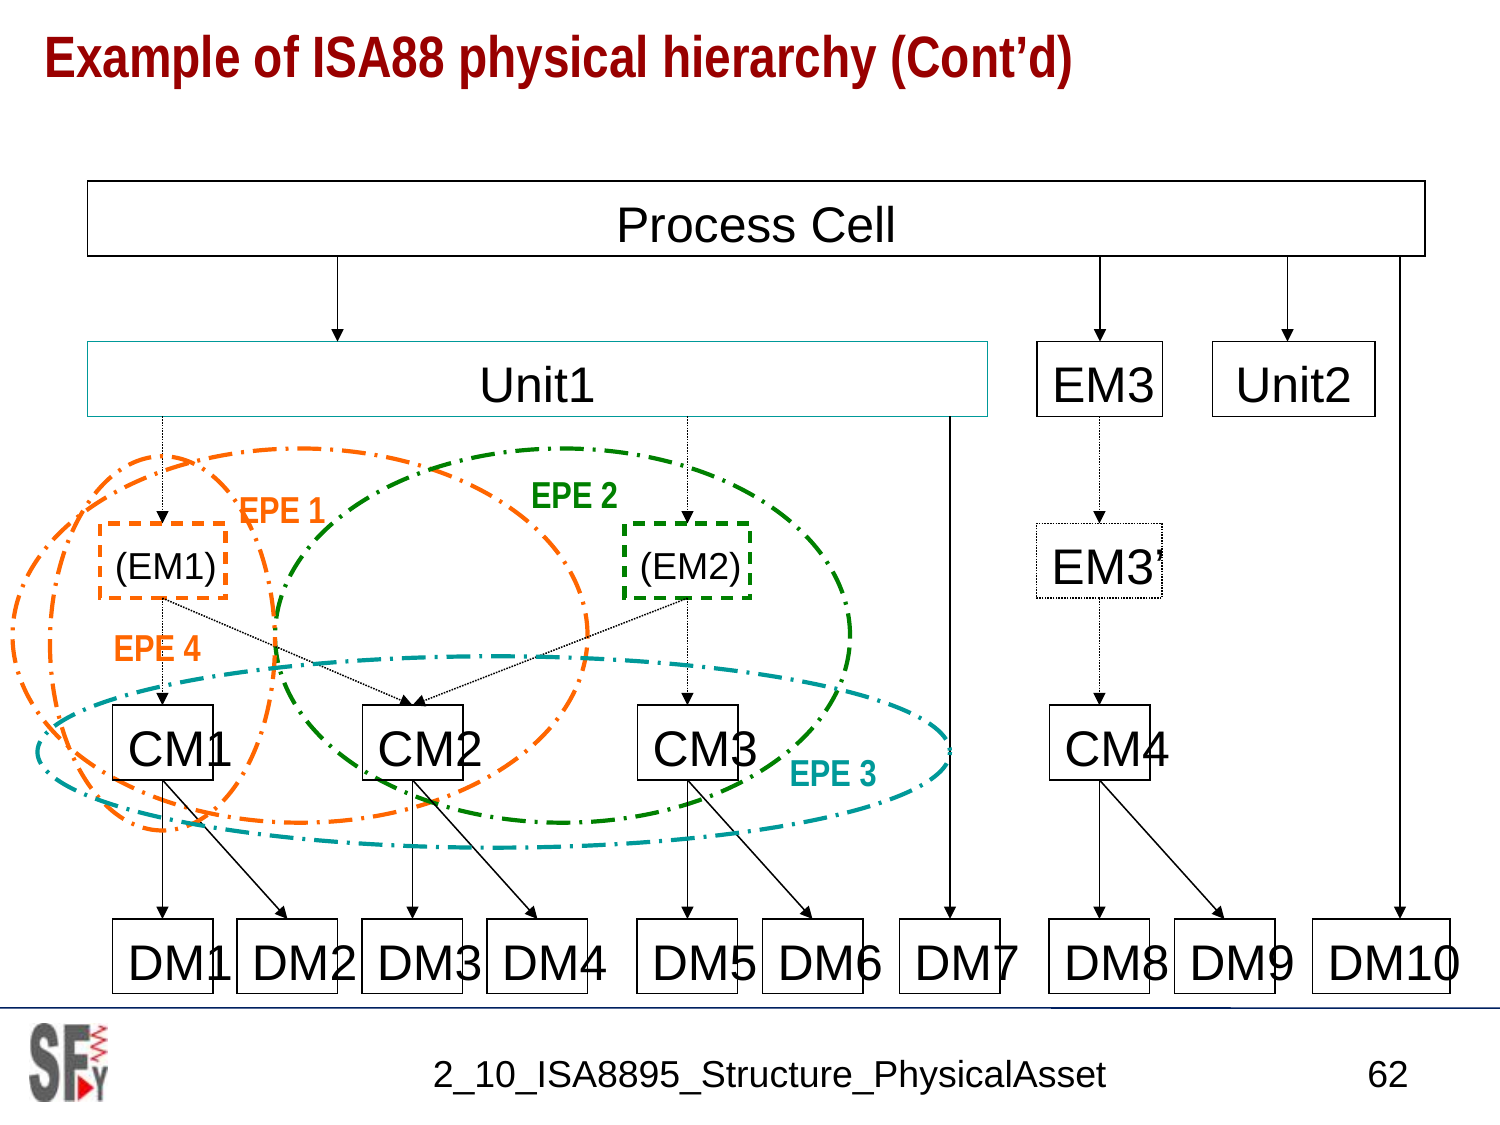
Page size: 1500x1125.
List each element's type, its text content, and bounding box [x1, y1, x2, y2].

text_box EPE 4 [98, 608, 225, 677]
text_box DM2 [236, 918, 338, 994]
text_box Process Cell [87, 181, 1425, 256]
text_box DM9 [1174, 918, 1275, 994]
text_box DM3 [361, 918, 463, 994]
text_box CM2 [362, 705, 463, 780]
text_box DM6 [762, 918, 863, 994]
slide_number <numéro> [1352, 1034, 1490, 1103]
text_box (EM2) [624, 523, 750, 599]
text_box (EM1) [99, 523, 226, 599]
text_box DM4 [486, 918, 588, 994]
text_box Unit2 [1212, 341, 1375, 417]
title Example of ISA88 physical hierarchy (Cont’d) [29, 12, 1471, 138]
text_box DM8 [1048, 918, 1150, 994]
text_box CM4 [1049, 705, 1150, 780]
text_box DM1 [112, 918, 213, 994]
text_box EPE 1 [223, 471, 350, 539]
text_box DM10 [1312, 918, 1450, 994]
text_box EM3’ [1036, 523, 1162, 599]
text_box DM5 [636, 918, 738, 994]
text_box Unit1 [87, 341, 988, 417]
text_box EPE 2 [515, 455, 642, 524]
picture [29, 1023, 108, 1102]
text_box CM3 [637, 705, 738, 780]
text_box EPE 3 [774, 733, 901, 802]
text_box DM7 [899, 918, 1000, 994]
footer 2_10_ISA8895_Structure_PhysicalAsset [417, 1034, 1352, 1103]
text_box EM3 [1037, 341, 1163, 417]
text_box DM10 [1438, 949, 1450, 977]
text_box CM1 [112, 705, 213, 780]
